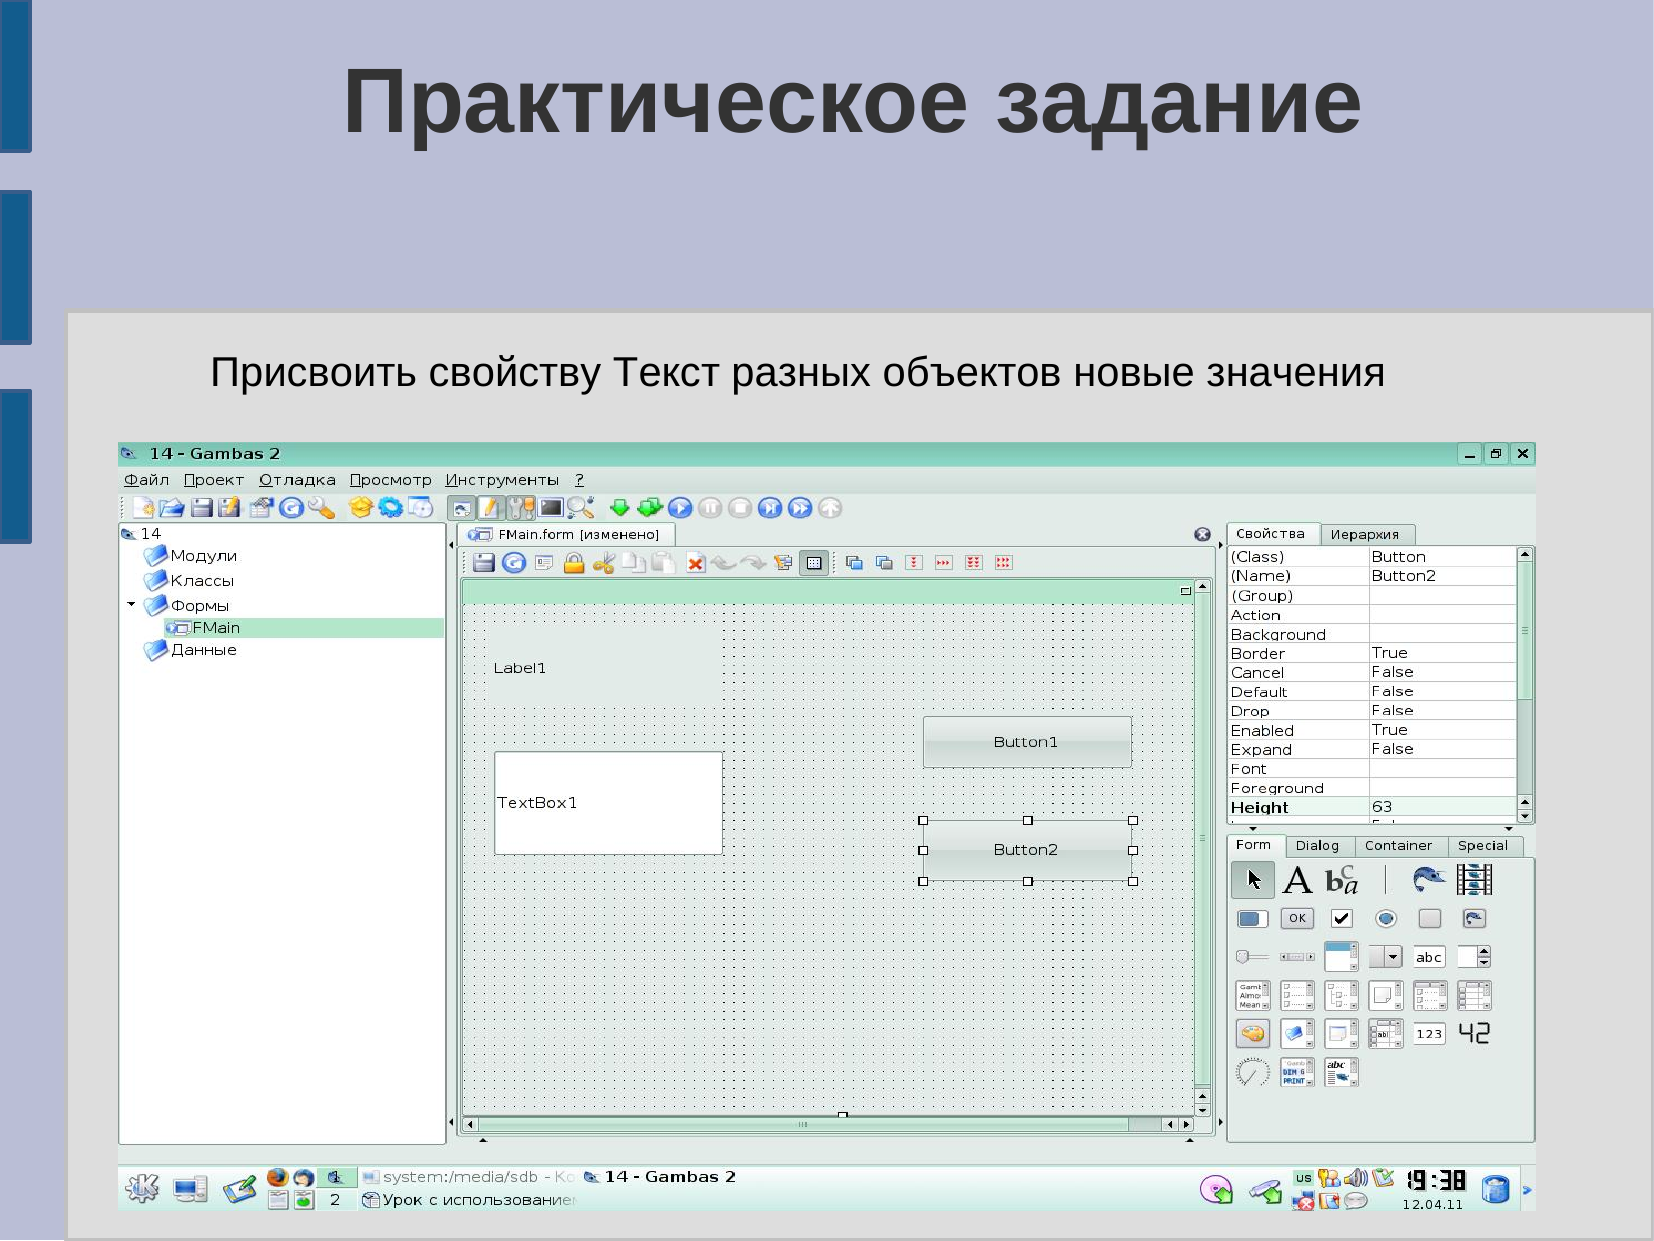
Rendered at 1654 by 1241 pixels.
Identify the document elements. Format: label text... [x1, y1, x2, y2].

title Практическое задание [147, 0, 1560, 193]
picture [118, 442, 1536, 1211]
list Присвоить свойству Текст разных объектов новые значения [121, 344, 1534, 442]
